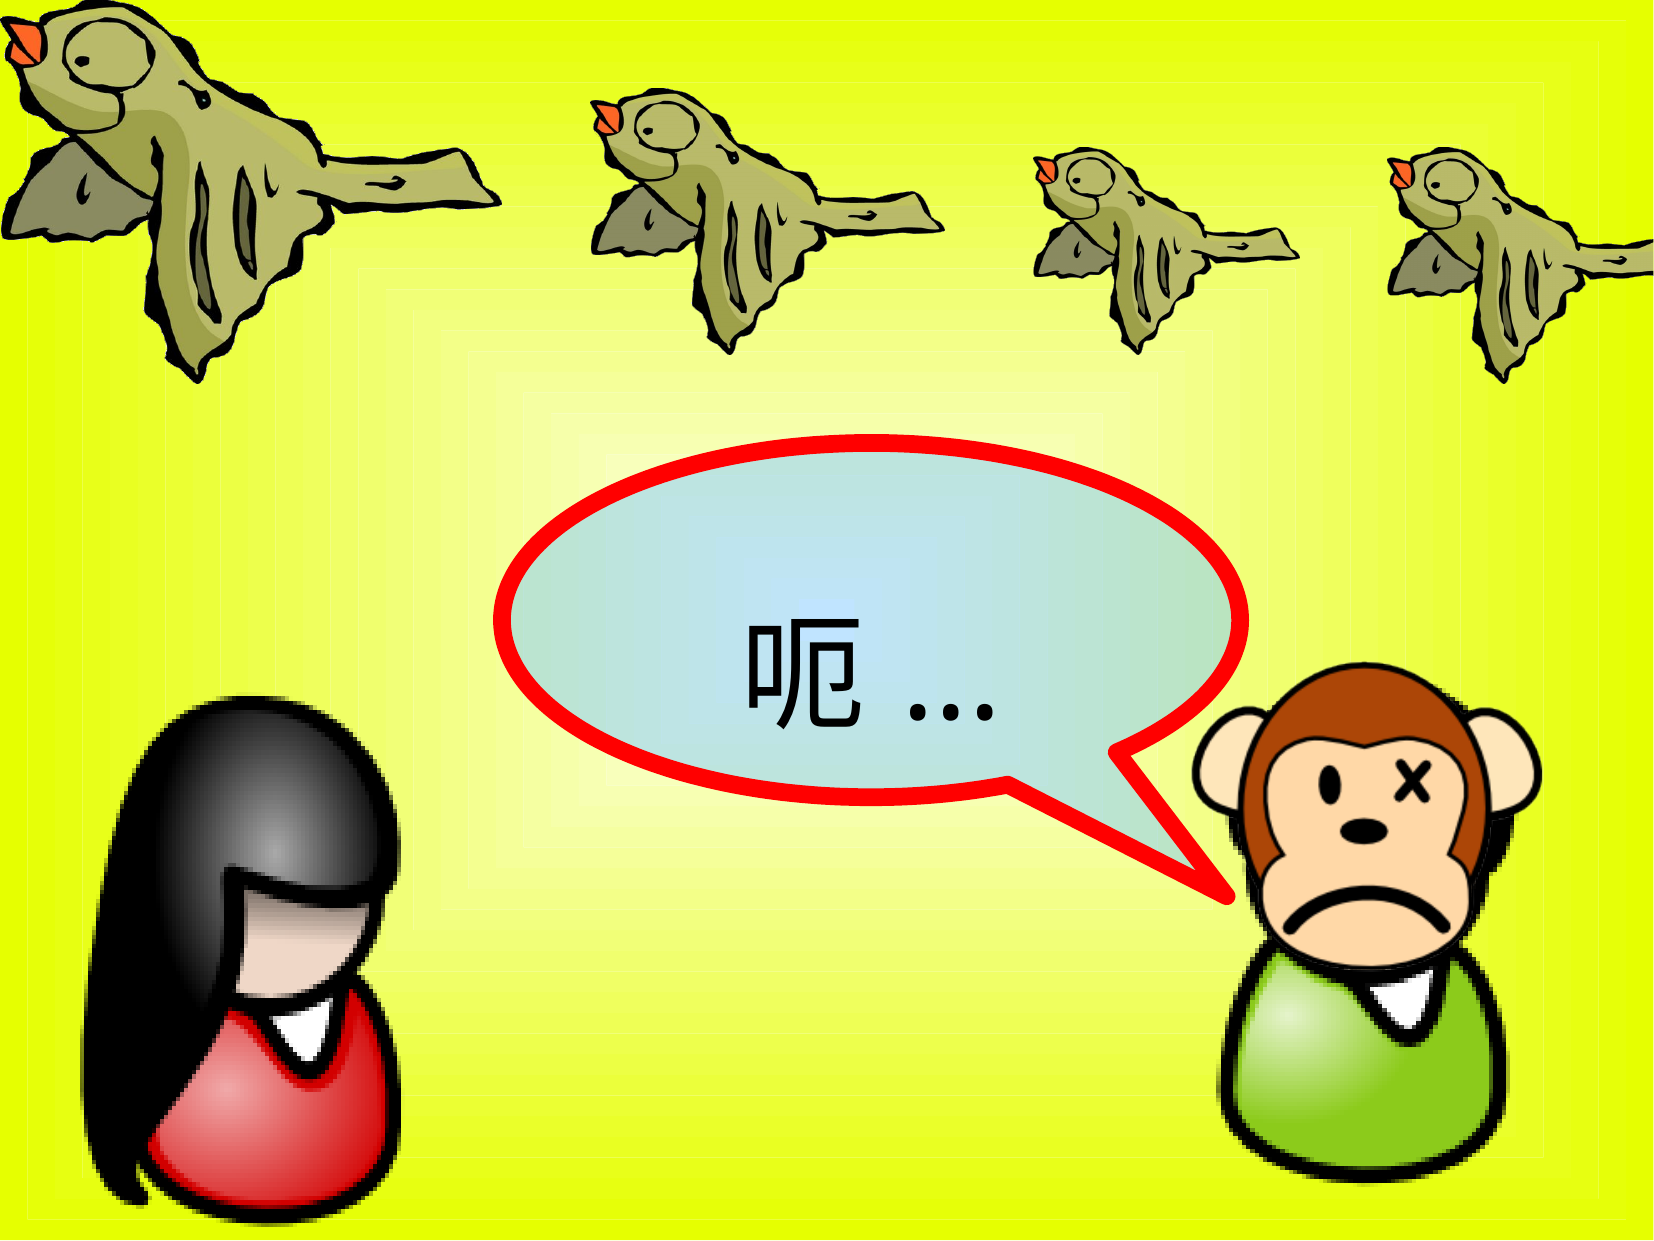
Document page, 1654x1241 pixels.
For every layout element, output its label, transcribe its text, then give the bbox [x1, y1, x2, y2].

picture [0, 0, 502, 384]
picture [0, 679, 502, 1241]
text_box 呃... [501, 442, 1241, 833]
picture [590, 88, 945, 355]
picture [1102, 659, 1634, 1192]
picture [1387, 147, 1654, 384]
picture [1033, 147, 1300, 355]
